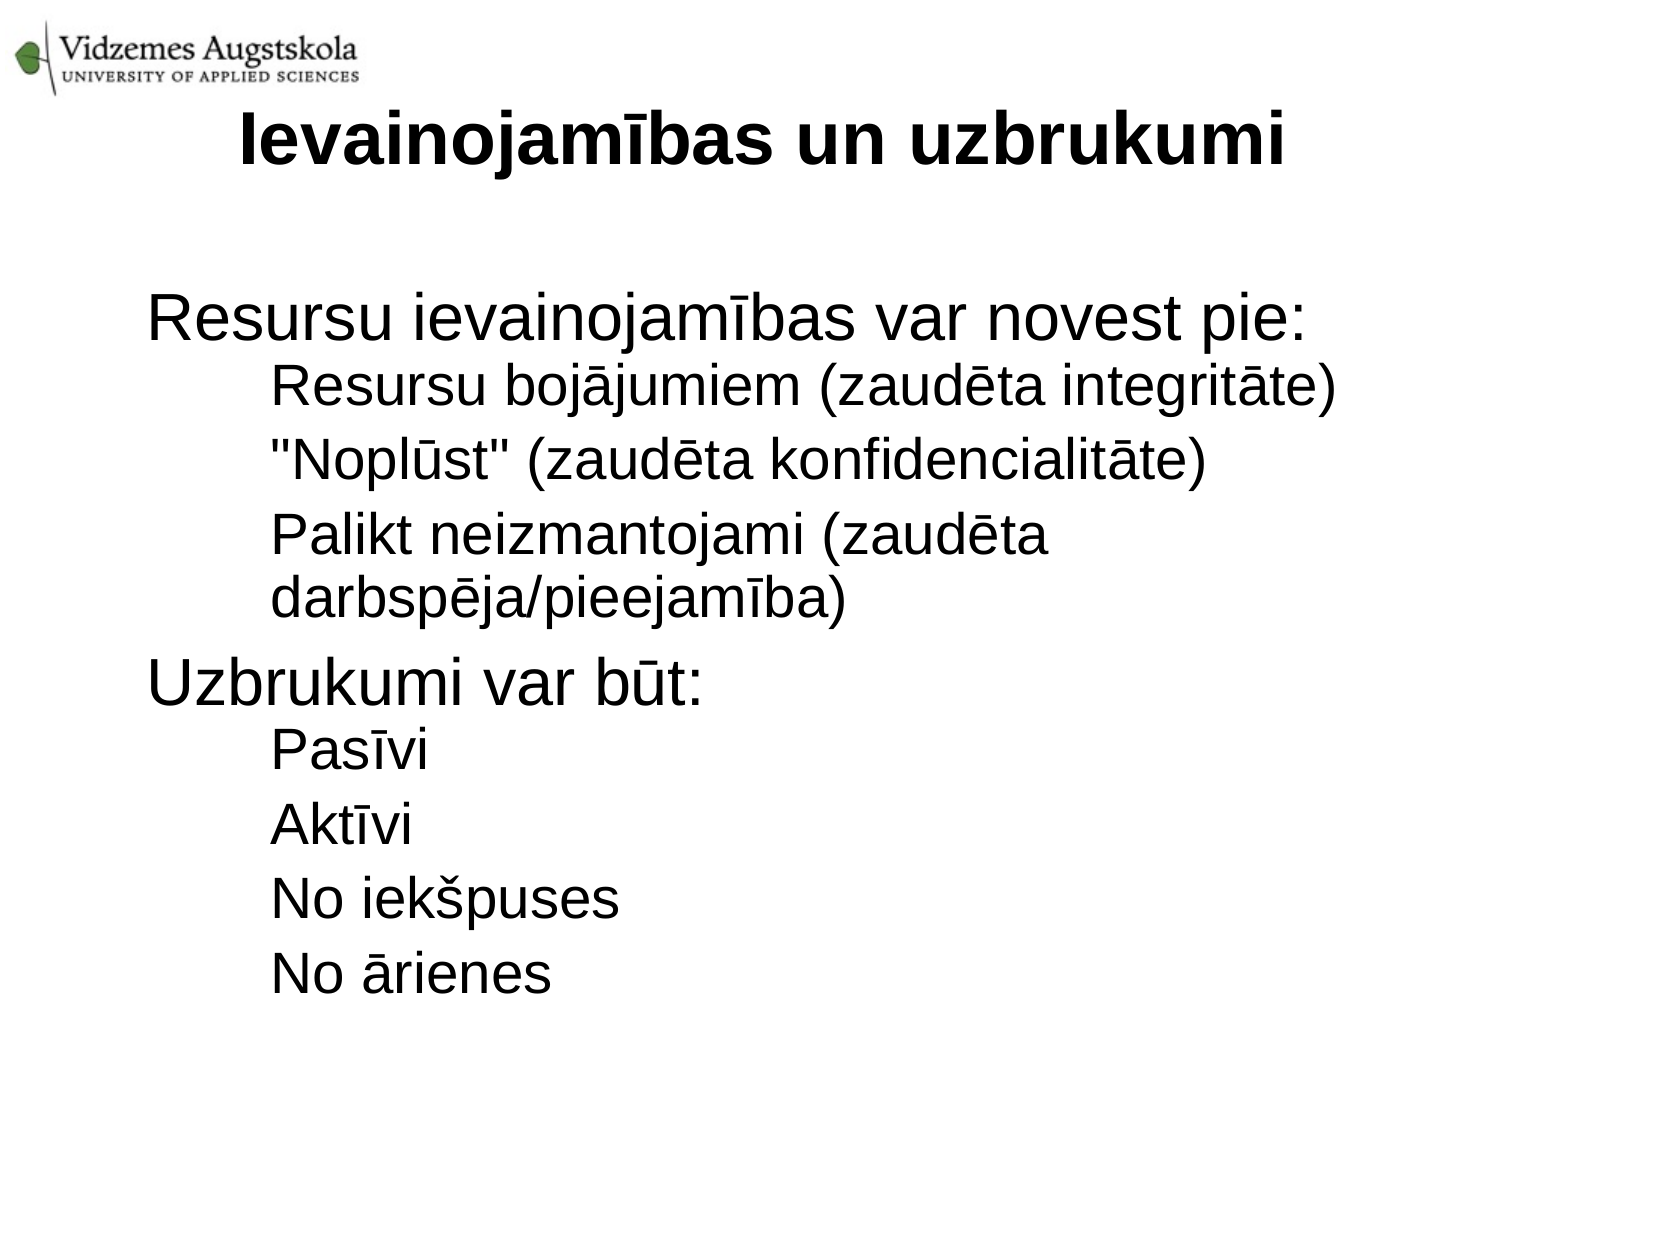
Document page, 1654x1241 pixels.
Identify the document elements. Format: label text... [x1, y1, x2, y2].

list Resursu ievainojamības var novest pie: Resursu bojājumiem (zaudēta integritāte) "Noplūst" (zaudēta konfidencialitāte) Palikt neizmantojami (zaudēta darbspēja/pieejamība) Uzbrukumi var būt: Pasīvi Aktīvi No iekšpuses No ārienes [75, 274, 1426, 1063]
picture [5, 2, 368, 113]
title Ievainojamības un uzbrukumi [75, 45, 1426, 233]
